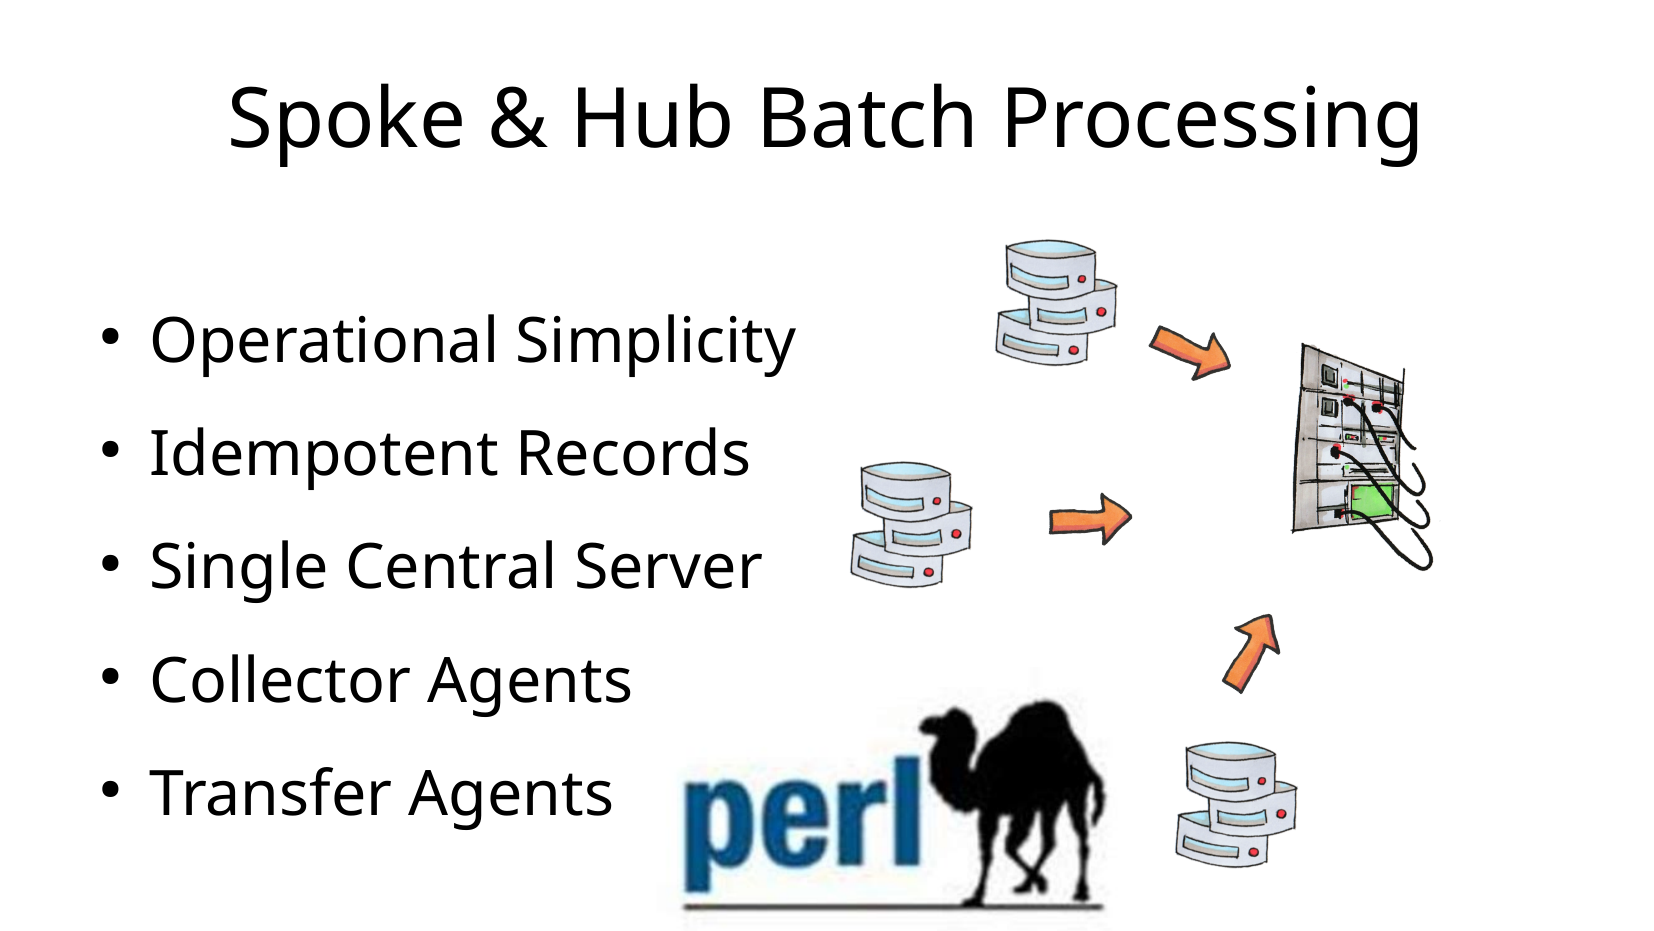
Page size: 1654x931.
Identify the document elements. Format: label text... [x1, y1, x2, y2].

picture [1187, 577, 1317, 718]
list Operational Simplicity Idempotent Records Single Central Server Collector Agents Transfer Agents [82, 295, 1034, 835]
picture [1126, 290, 1447, 577]
picture [829, 442, 975, 606]
picture [974, 220, 1120, 384]
picture [587, 476, 1300, 931]
title Spoke & Hub Batch Processing [82, 37, 1571, 193]
